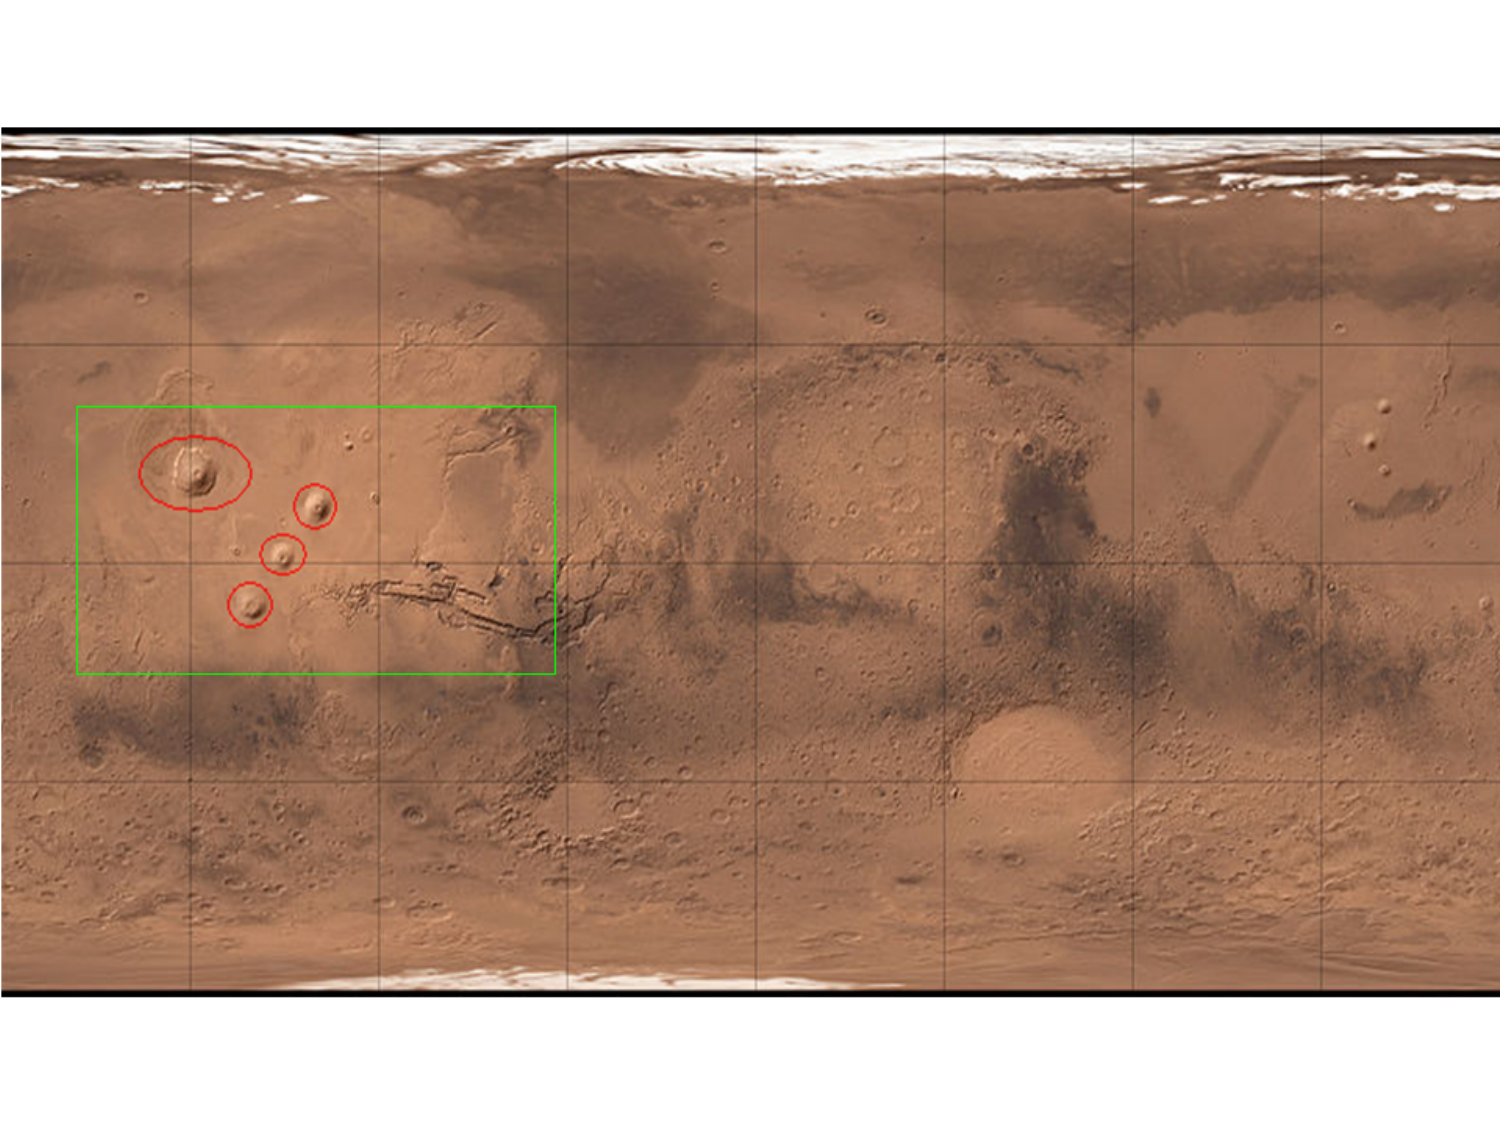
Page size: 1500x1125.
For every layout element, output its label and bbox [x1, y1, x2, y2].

picture [0, 126, 1500, 999]
